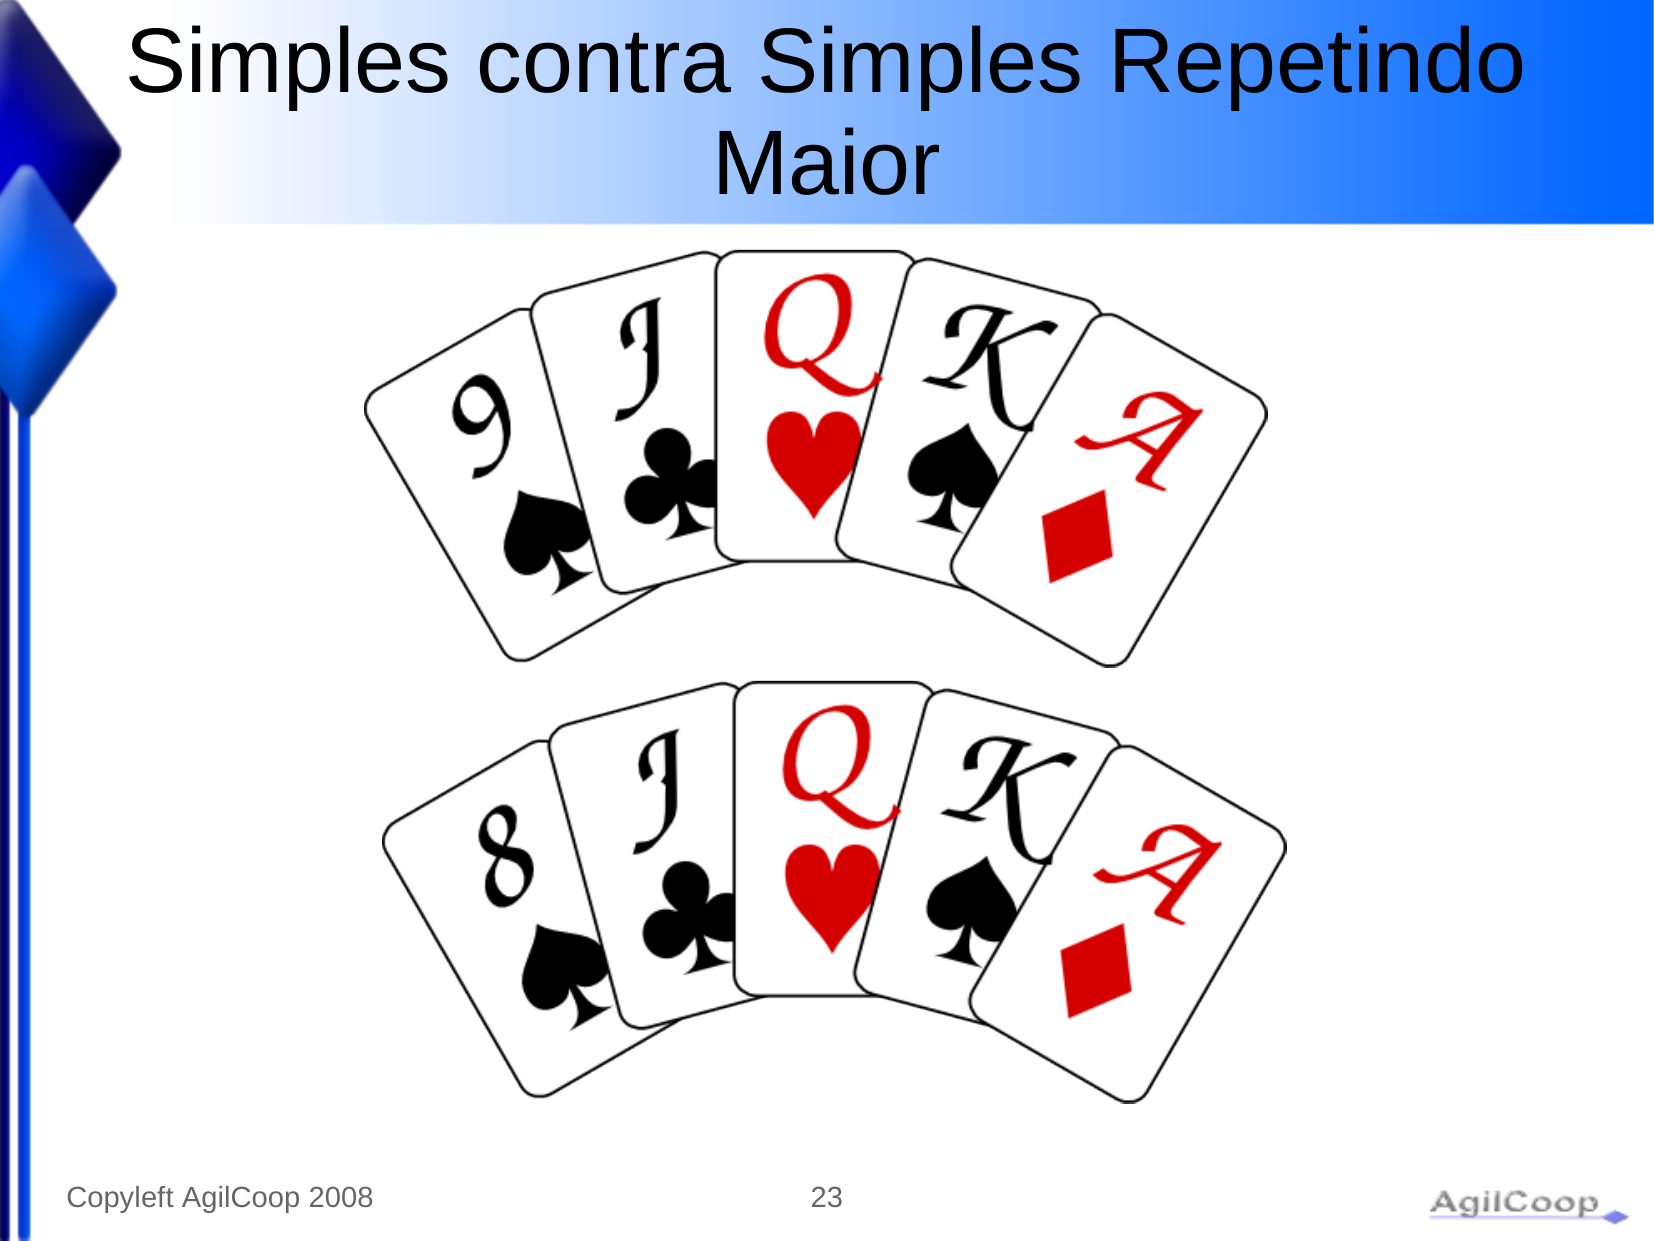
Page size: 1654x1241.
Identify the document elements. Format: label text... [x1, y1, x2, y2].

picture [0, 0, 1654, 1241]
title Simples contra Simples Repetindo Maior [82, 8, 1571, 216]
